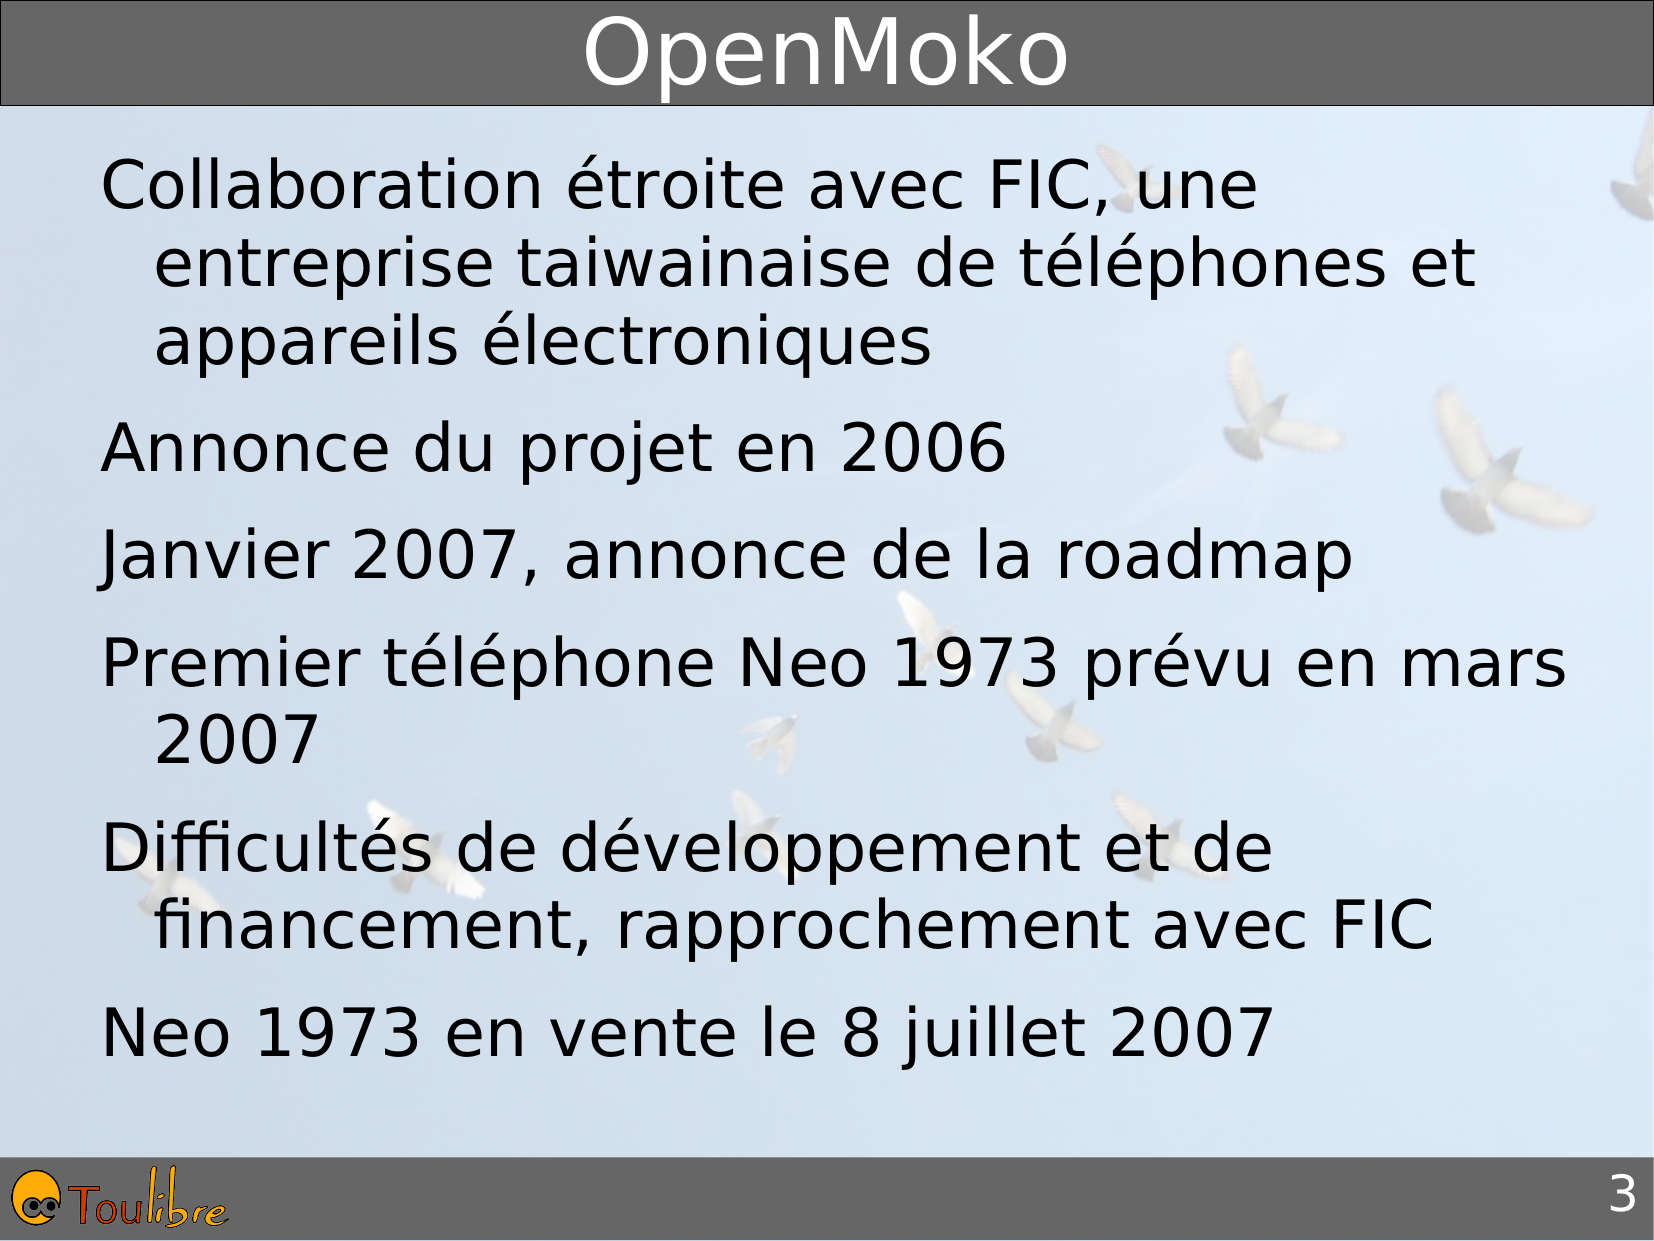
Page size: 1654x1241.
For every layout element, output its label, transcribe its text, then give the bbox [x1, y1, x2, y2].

list Collaboration étroite avec FIC, une entreprise taiwainaise de téléphones et appareils électroniques Annonce du projet en 2006 Janvier 2007, annonce de la roadmap Premier téléphone Neo 1973 prévu en mars 2007 Difficultés de développement et de financement, rapprochement avec FIC Neo 1973 en vente le 8 juillet 2007 [82, 146, 1571, 1094]
picture [11, 1165, 229, 1228]
title OpenMoko [0, 0, 1654, 107]
